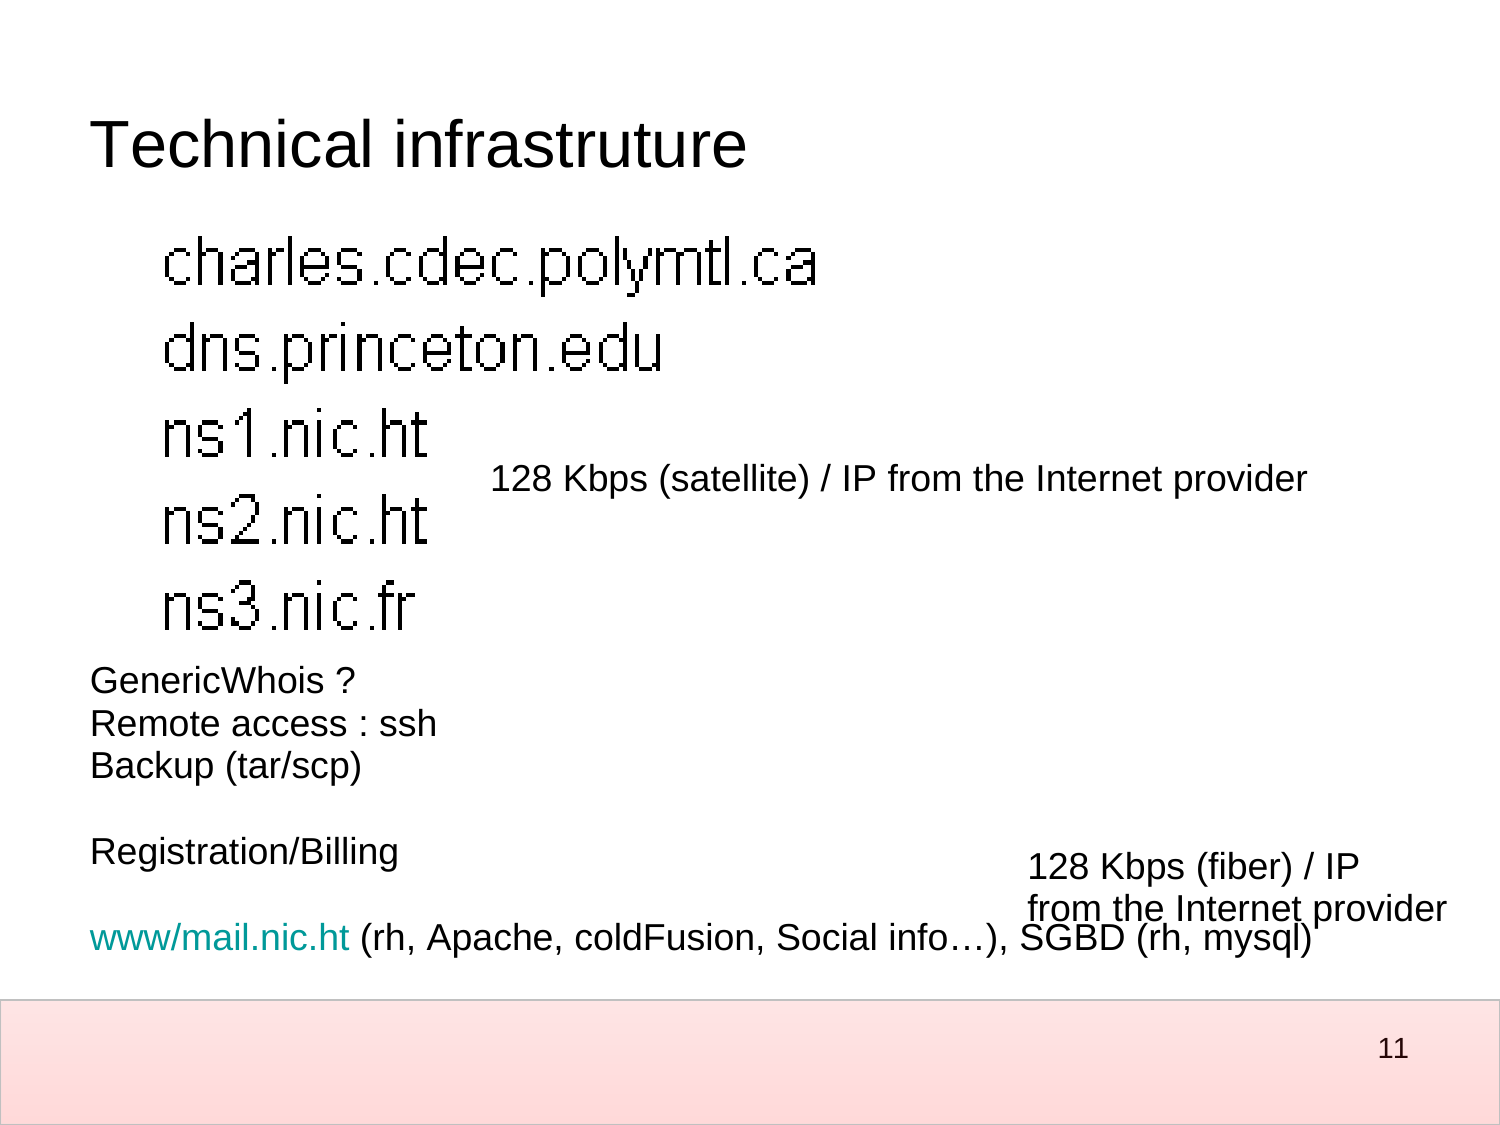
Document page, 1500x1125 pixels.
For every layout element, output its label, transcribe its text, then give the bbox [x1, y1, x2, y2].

text_box 128 Kbps (satellite) / IP from the Internet provider [475, 450, 1324, 508]
text_box 128 Kbps (fiber) / IP from the Internet provider [1012, 837, 1500, 937]
text_box [0, 999, 1500, 1125]
subtitle Technical infrastruture GenericWhois ? Remote access : ssh Backup (tar/scp) Registration/Billing www/mail.nic.ht (rh, Apache, coldFusion, Social info…), SGBD (rh, mysql) [74, 112, 1463, 999]
picture [125, 224, 836, 663]
